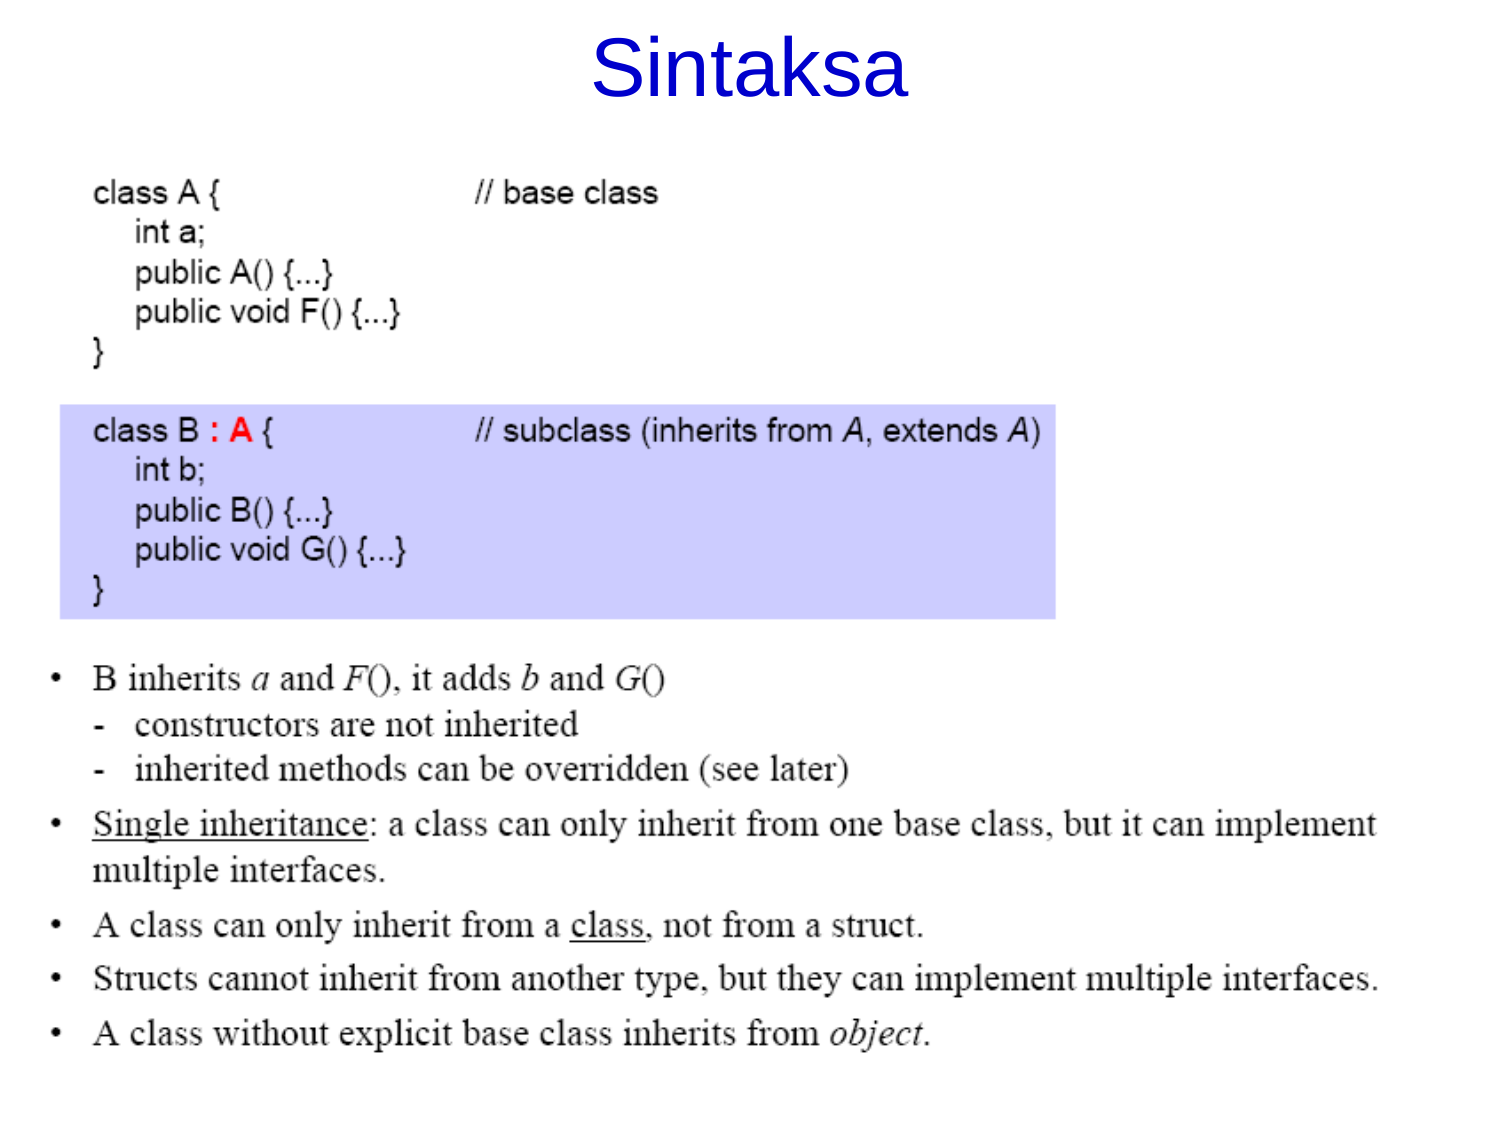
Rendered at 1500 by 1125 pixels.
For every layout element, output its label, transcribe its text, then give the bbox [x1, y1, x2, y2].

title Sintaksa [112, 0, 1388, 126]
picture [0, 151, 1459, 1090]
